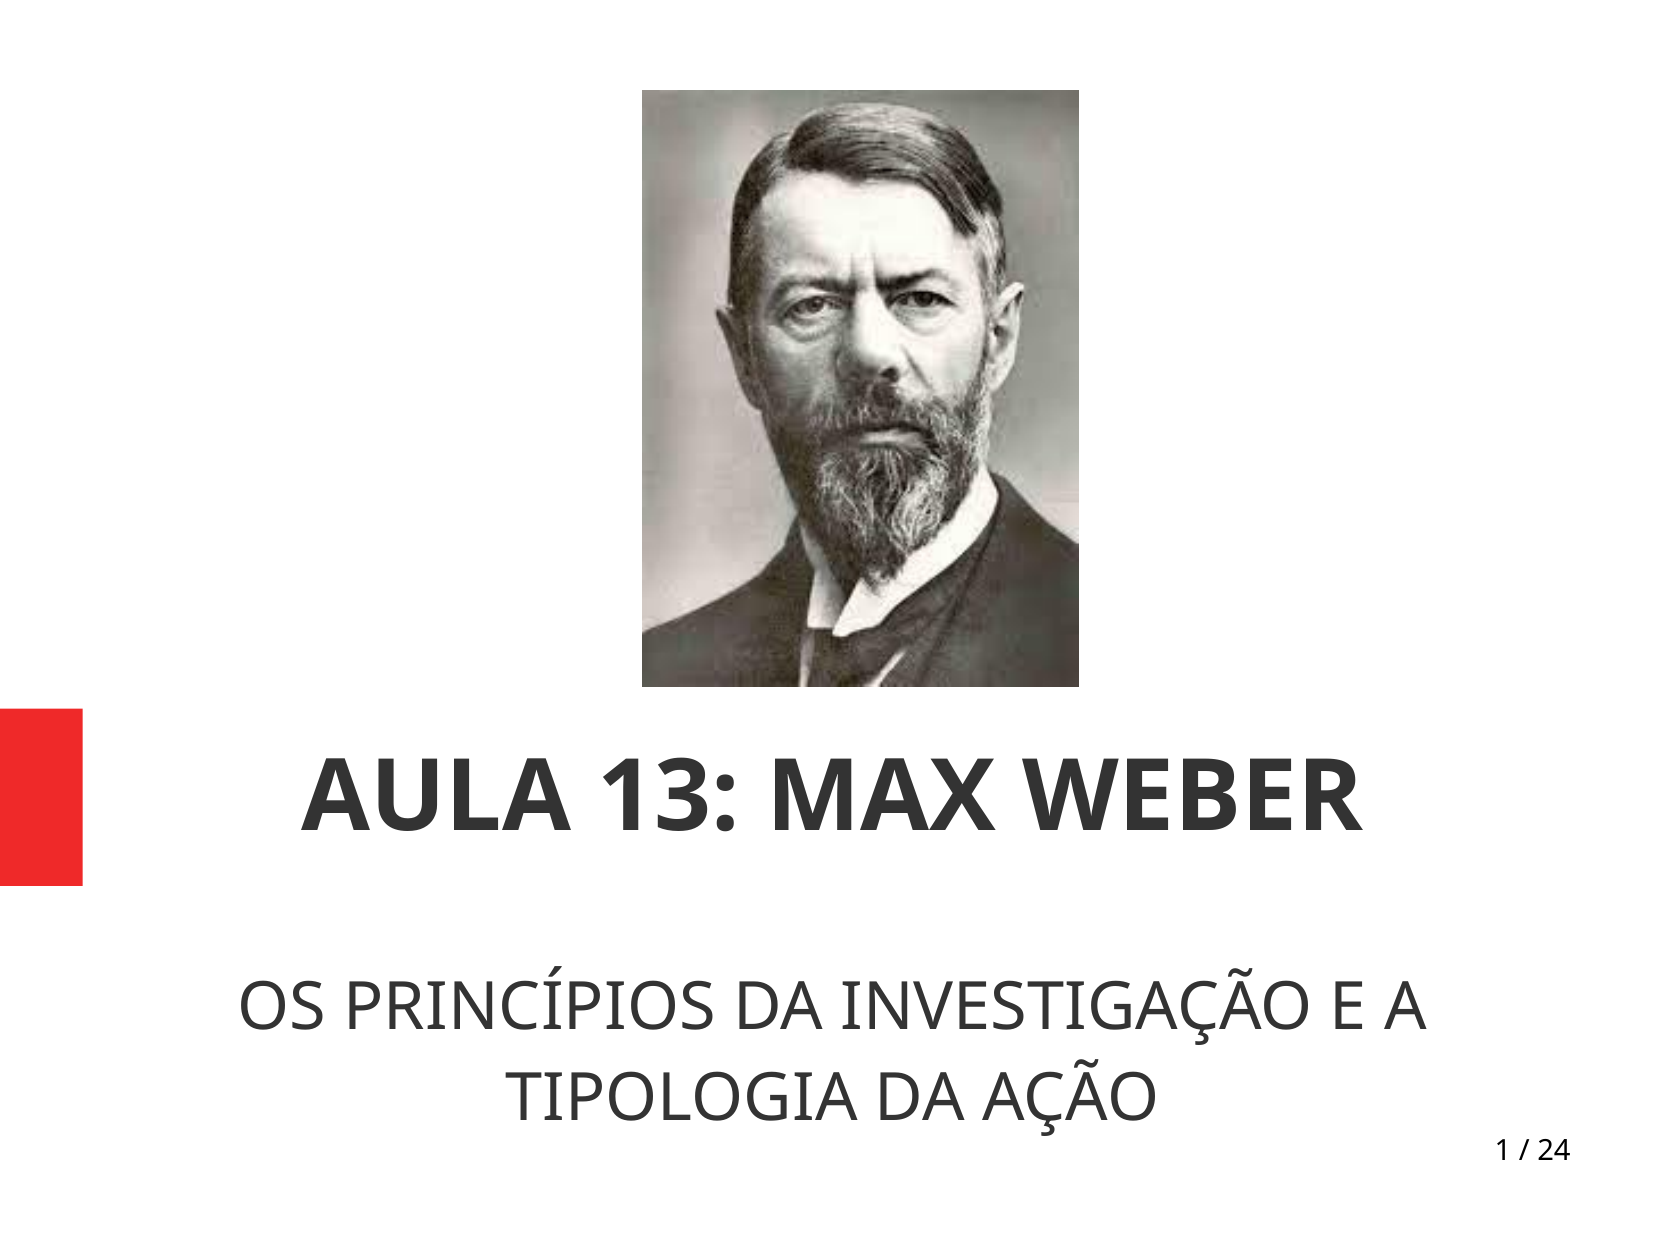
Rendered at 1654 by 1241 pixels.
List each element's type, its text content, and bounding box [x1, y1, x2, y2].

picture [642, 90, 1079, 687]
title AULA 13: MAX WEBER [129, 655, 1536, 928]
subtitle OS PRINCÍPIOS DA INVESTIGAÇÃO E A TIPOLOGIA DA AÇÃO [129, 932, 1536, 1166]
